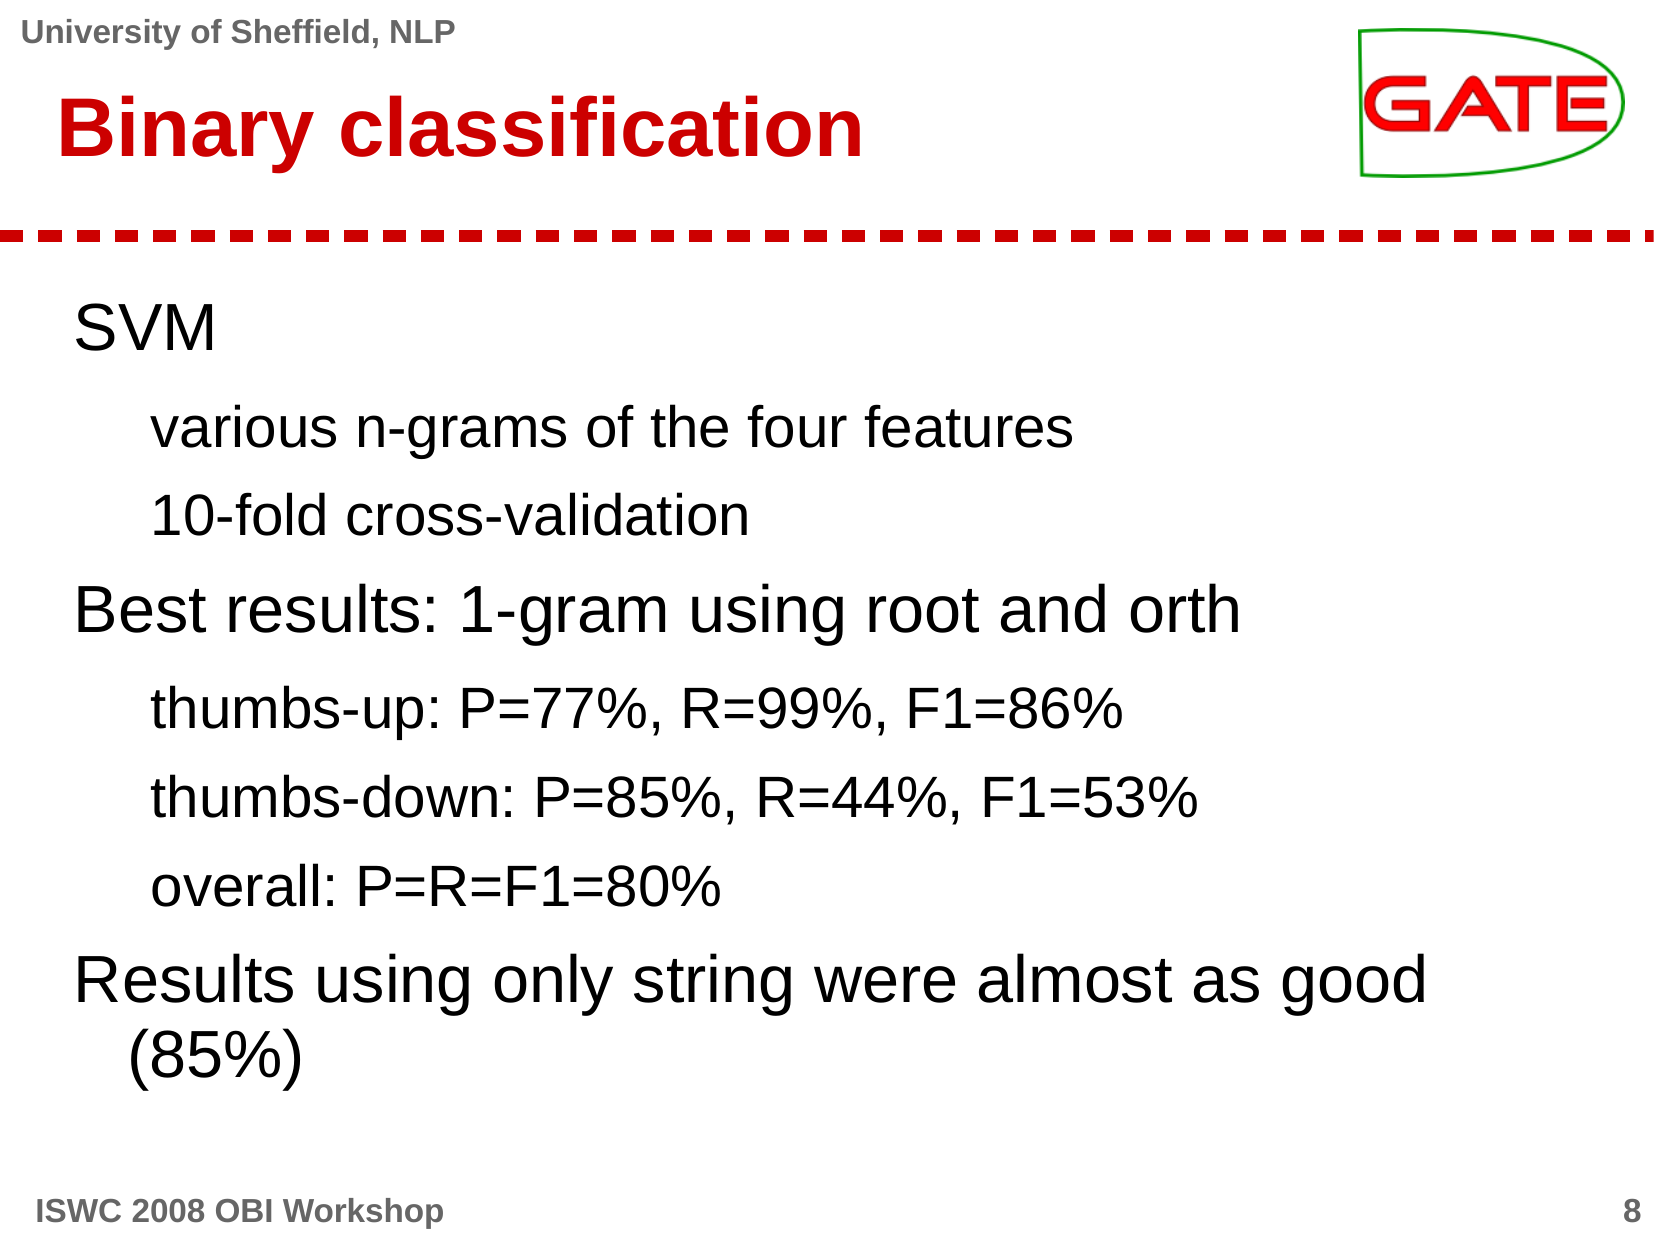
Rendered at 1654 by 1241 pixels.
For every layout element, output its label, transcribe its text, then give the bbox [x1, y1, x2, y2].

picture [1358, 28, 1625, 178]
title Binary classification [56, 56, 1120, 200]
list SVM various n-grams of the four features 10-fold cross-validation Best results: 1-gram using root and orth thumbs-up: P=77%, R=99%, F1=86% thumbs-down: P=85%, R=44%, F1=53% overall: P=R=F1=80% Results using only string were almost as good (85%) [56, 290, 1598, 1094]
